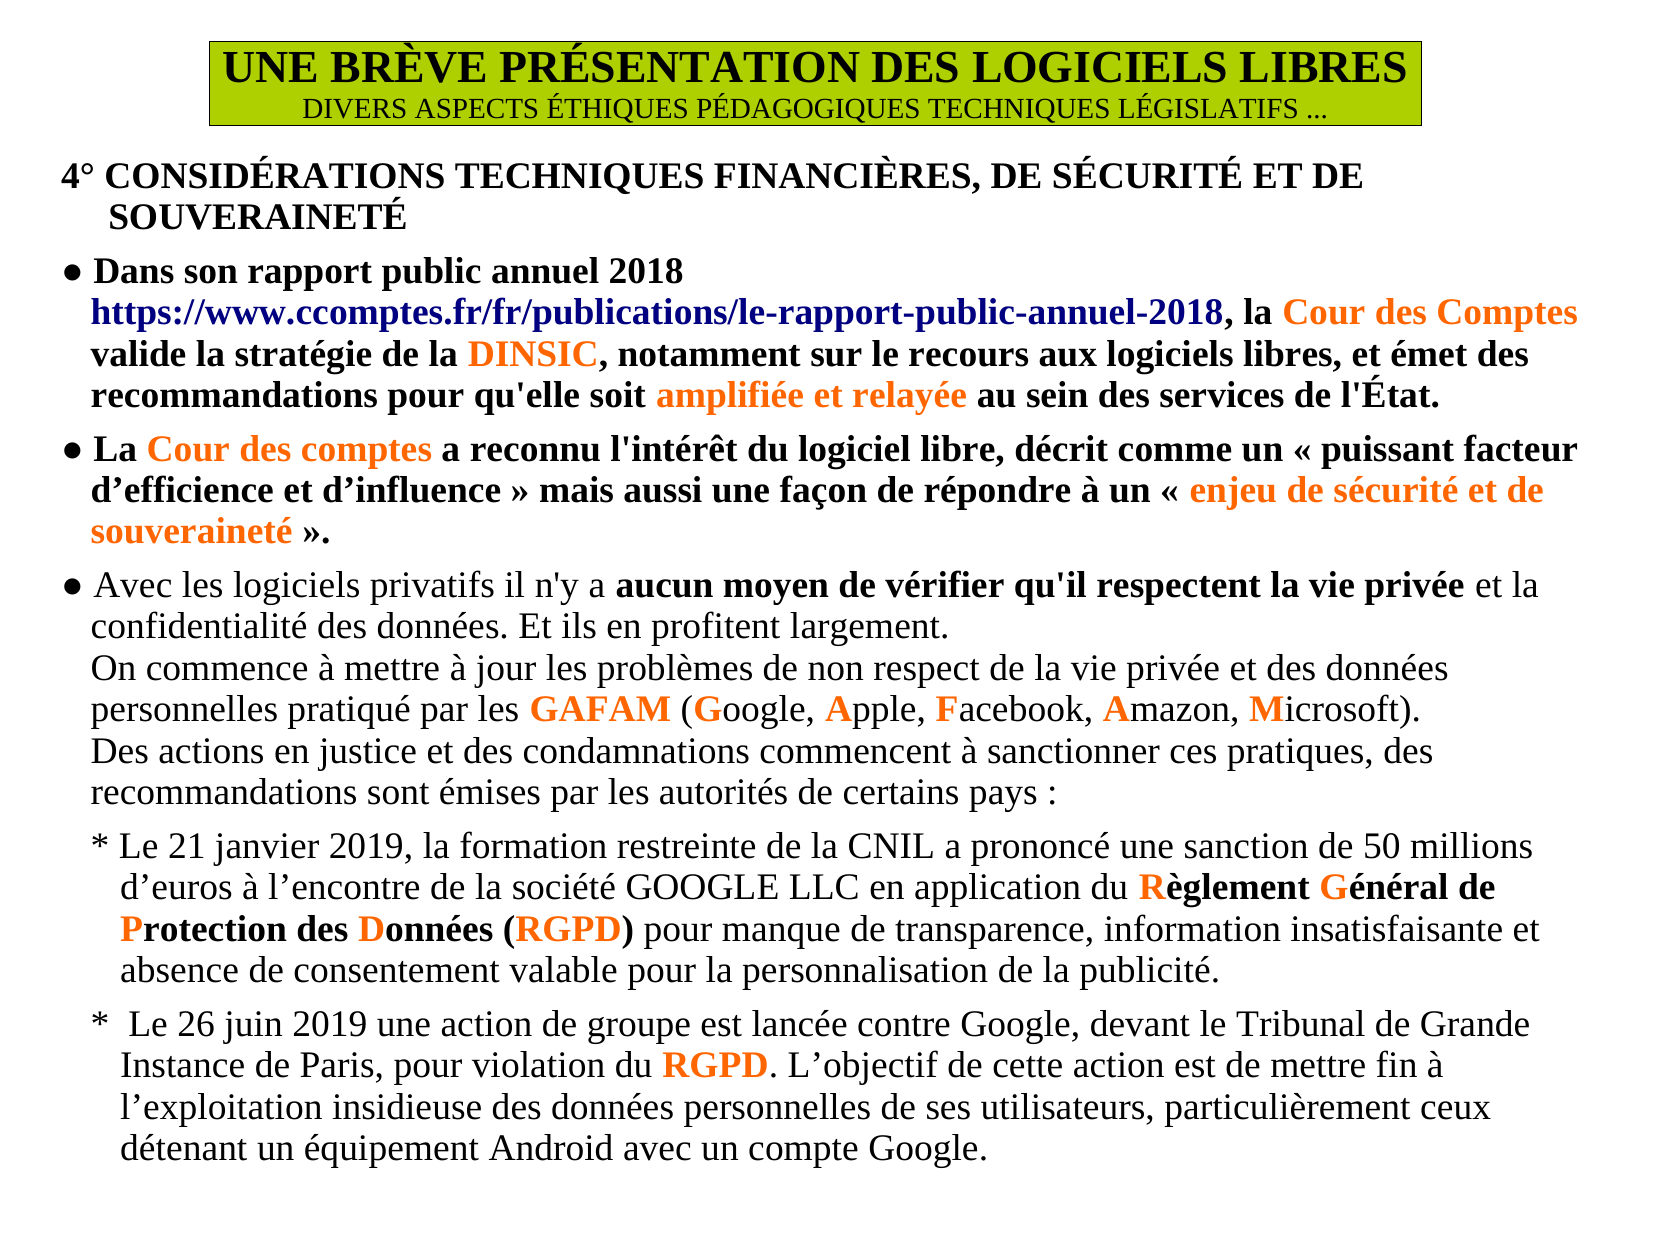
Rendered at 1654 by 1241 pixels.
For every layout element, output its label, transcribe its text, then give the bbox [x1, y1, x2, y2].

text_box 4° CONSIDÉRATIONS TECHNIQUES FINANCIÈRES, DE SÉCURITÉ ET DE SOUVERAINETÉ ● Dans son rapport public annuel 2018 https://www.ccomptes.fr/fr/publications/le-rapport-public-annuel-2018, la Cour des Comptes valide la stratégie de la DINSIC, notamment sur le recours aux logiciels libres, et émet des recommandations pour qu'elle soit amplifiée et relayée au sein des services de l'État. ● La Cour des comptes a reconnu l'intérêt du logiciel libre, décrit comme un « puissant facteur d’efficience et d’influence » mais aussi une façon de répondre à un « enjeu de sécurité et de souveraineté ». ● Avec les logiciels privatifs il n'y a aucun moyen de vérifier qu'il respectent la vie privée et la confidentialité des données. Et ils en profitent largement. On commence à mettre à jour les problèmes de non respect de la vie privée et des données personnelles pratiqué par les GAFAM (Google, Apple, Facebook, Amazon, Microsoft). Des actions en justice et des condamnations commencent à sanctionner ces pratiques, des recommandations sont émises par les autorités de certains pays : * Le 21 janvier 2019, la formation restreinte de la CNIL a prononcé une sanction de 50 millions d’euros à l’encontre de la société GOOGLE LLC en application du Règlement Général de Protection des Données (RGPD) pour manque de transparence, information insatisfaisante et absence de consentement valable pour la personnalisation de la publicité. * Le 26 juin 2019 une action de groupe est lancée contre Google, devant le Tribunal de Grande Instance de Paris, pour violation du RGPD. L’objectif de cette action est de mettre fin à l’exploitation insidieuse des données personnelles de ses utilisateurs, particulièrement ceux détenant un équipement Android avec un compte Google. [61, 154, 1586, 1175]
text_box UNE BRÈVE PRÉSENTATION DES LOGICIELS LIBRES DIVERS ASPECTS ÉTHIQUES PÉDAGOGIQUES TECHNIQUES LÉGISLATIFS ... [209, 41, 1422, 126]
